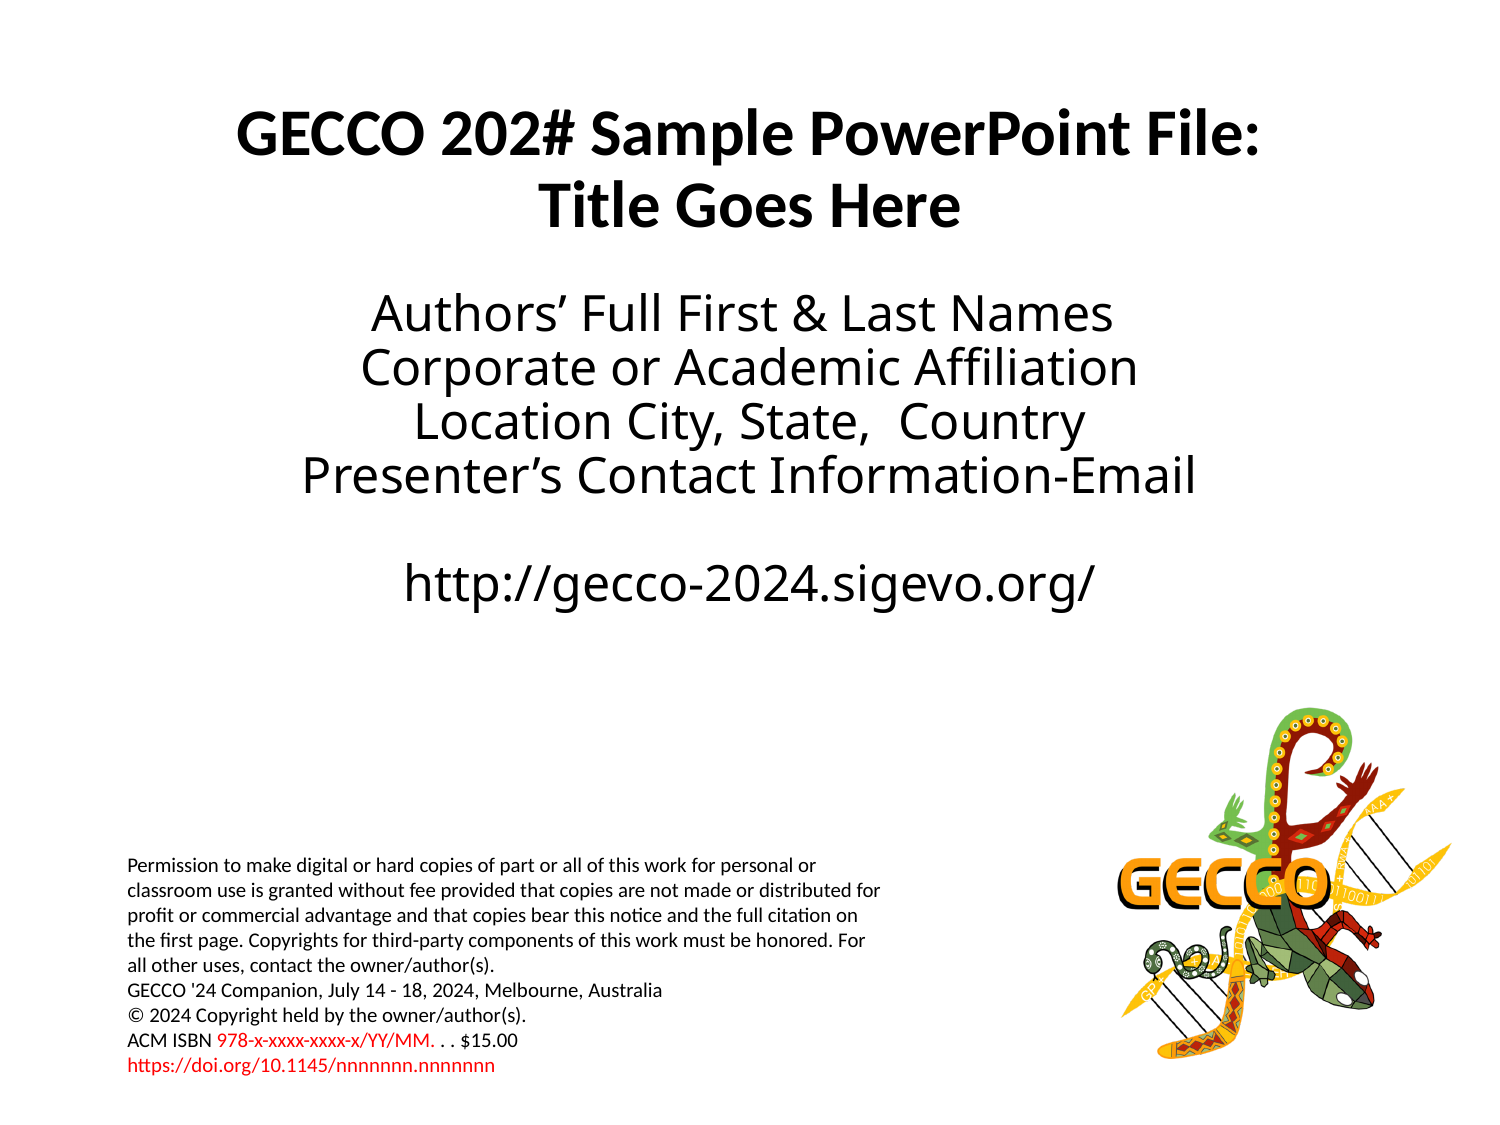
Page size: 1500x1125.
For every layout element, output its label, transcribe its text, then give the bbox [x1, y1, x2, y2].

subtitle Authors’ Full First & Last Names Corporate or Academic Affiliation Location City, State, Country Presenter’s Contact Information-Email http://gecco-2024.sigevo.org/ [187, 280, 1313, 725]
picture [1108, 696, 1461, 1068]
text_box Permission to make digital or hard copies of part or all of this work for personal or classroom use is granted without fee provided that copies are not made or distributed for profit or commercial advantage and that copies bear this notice and the full citation on the first page. Copyrights for third-party components of this work must be honored. For all other uses, contact the owner/author(s). GECCO '24 Companion, July 14 - 18, 2024, Melbourne, Australia © 2024 Copyright held by the owner/author(s). ACM ISBN 978-x-xxxx-xxxx-x/YY/MM. . . $15.00 https://doi.org/10.1145/nnnnnnn.nnnnnnn [112, 844, 901, 1081]
title GECCO 202# Sample PowerPoint File: Title Goes Here [112, 89, 1388, 250]
